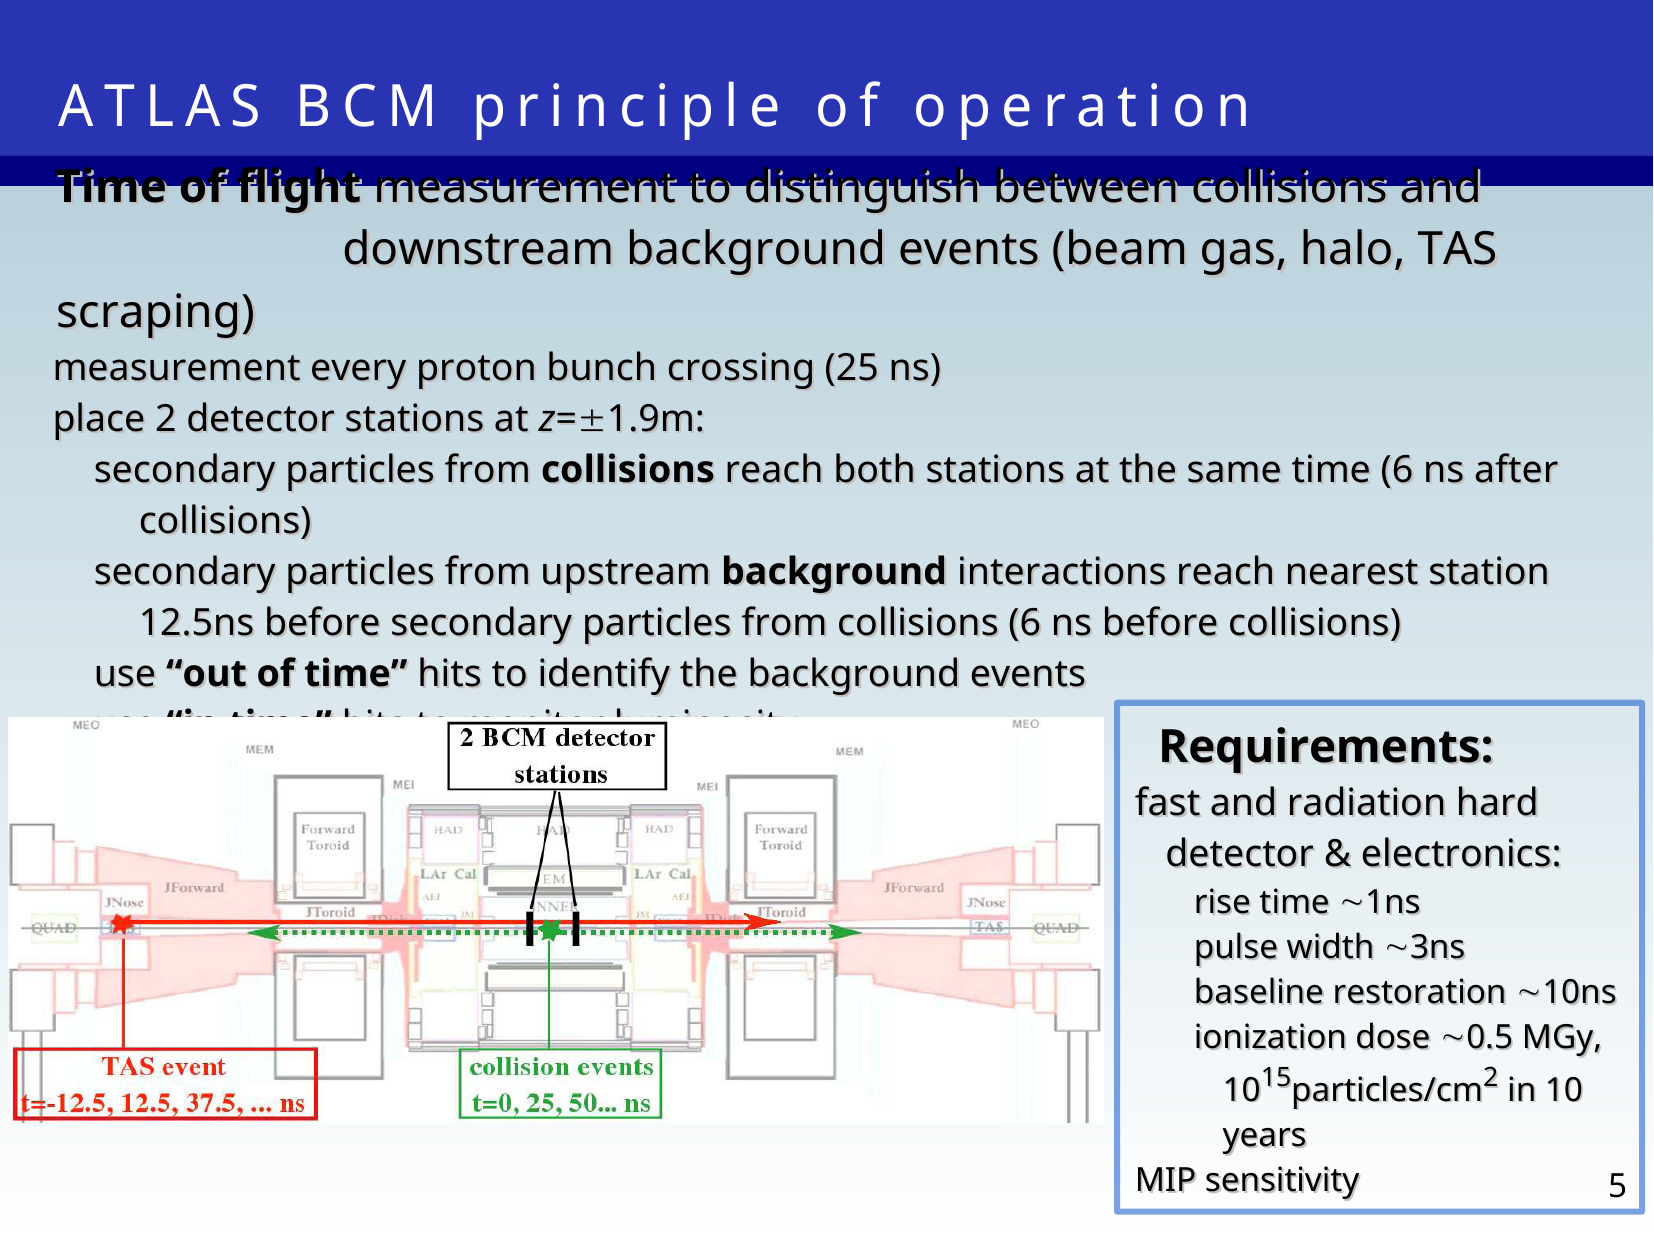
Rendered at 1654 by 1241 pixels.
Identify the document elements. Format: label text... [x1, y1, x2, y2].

subtitle Time of flight measurement to distinguish between collisions and downstream background events (beam gas, halo, TAS scraping) measurement every proton bunch crossing (25 ns) place 2 detector stations at z=1.9m: secondary particles from collisions reach both stations at the same time (6 ns after collisions) secondary particles from upstream background interactions reach nearest station 12.5ns before secondary particles from collisions (6 ns before collisions) use “out of time” hits to identify the background events use “in time” hits to monitor luminosity [25, 189, 1653, 713]
title ATLAS BCM principle of operation [58, 29, 1613, 178]
text_box Requirements: fast and radiation hard detector & electronics: rise time ~1ns pulse width ~3ns baseline restoration ~10ns ionization dose ~0.5 MGy, 1015particles/cm2 in 10 years MIP sensitivity [1117, 702, 1643, 1159]
picture [8, 717, 1104, 1123]
